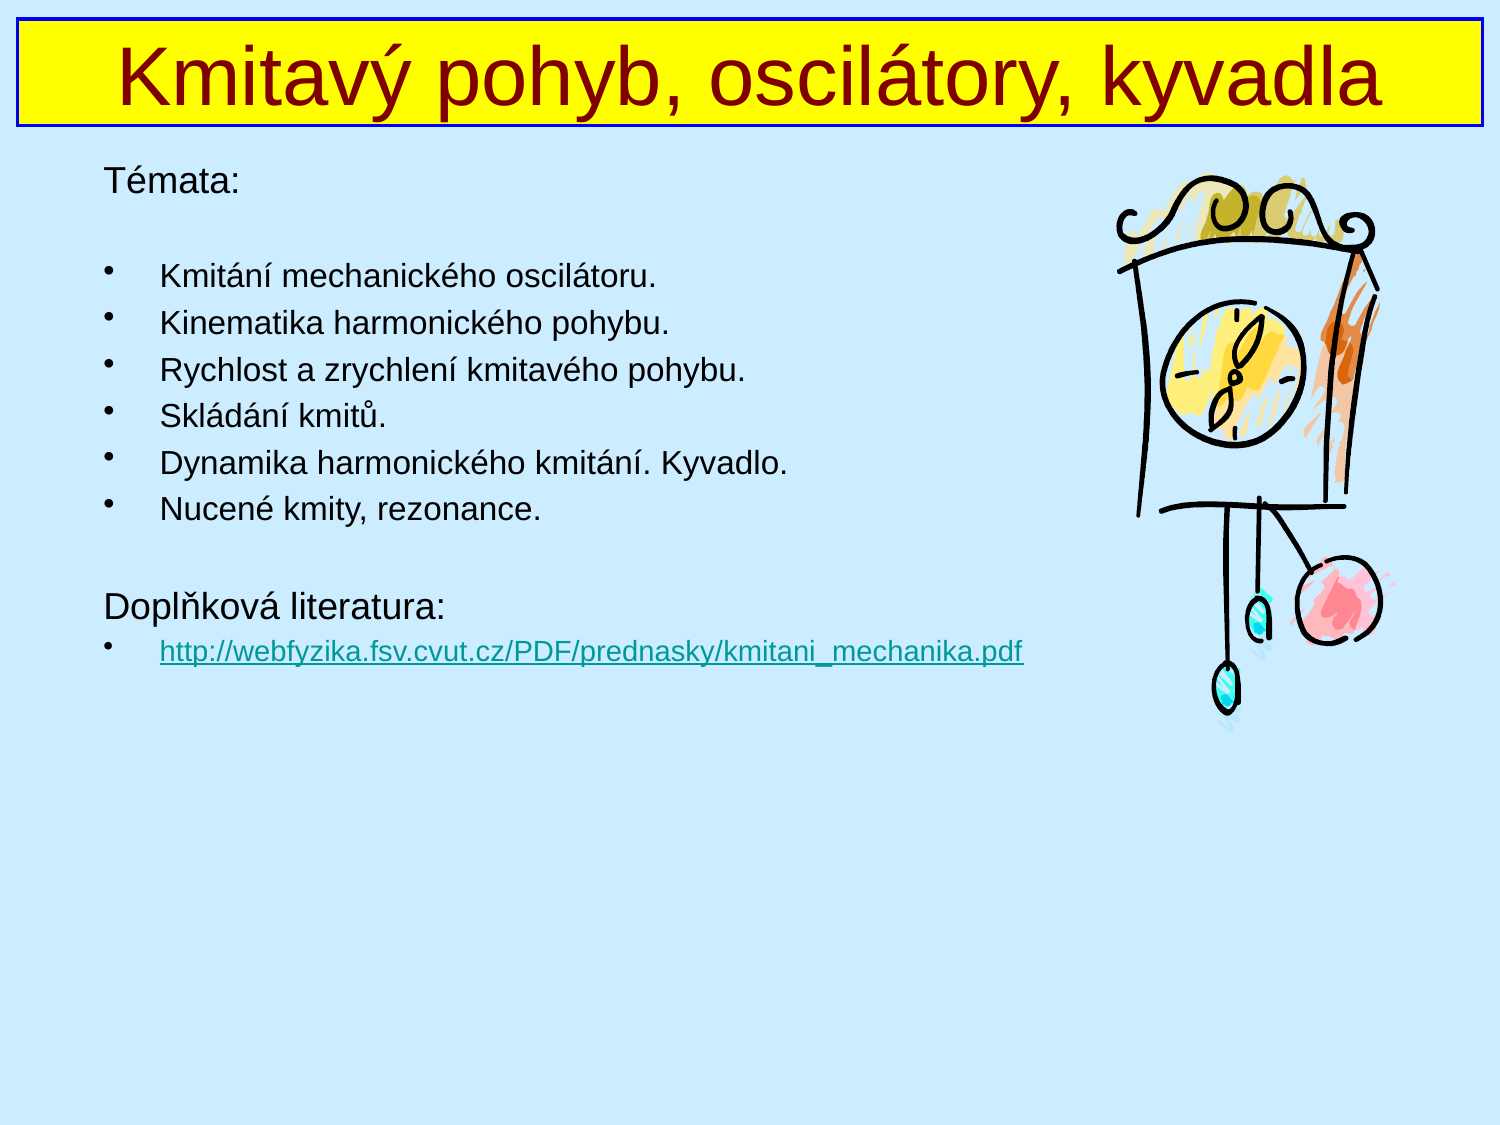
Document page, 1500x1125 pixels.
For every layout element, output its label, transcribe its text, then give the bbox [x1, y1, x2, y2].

text_box Témata: Kmitání mechanického oscilátoru. Kinematika harmonického pohybu. Rychlost a zrychlení kmitavého pohybu. Skládání kmitů. Dynamika harmonického kmitání. Kyvadlo. Nucené kmity, rezonance. Doplňková literatura: http://webfyzika.fsv.cvut.cz/PDF/prednasky/kmitani_mechanika.pdf [88, 148, 1471, 681]
text_box Kmitavý pohyb, oscilátory, kyvadla [17, 18, 1483, 126]
picture [1116, 172, 1401, 737]
